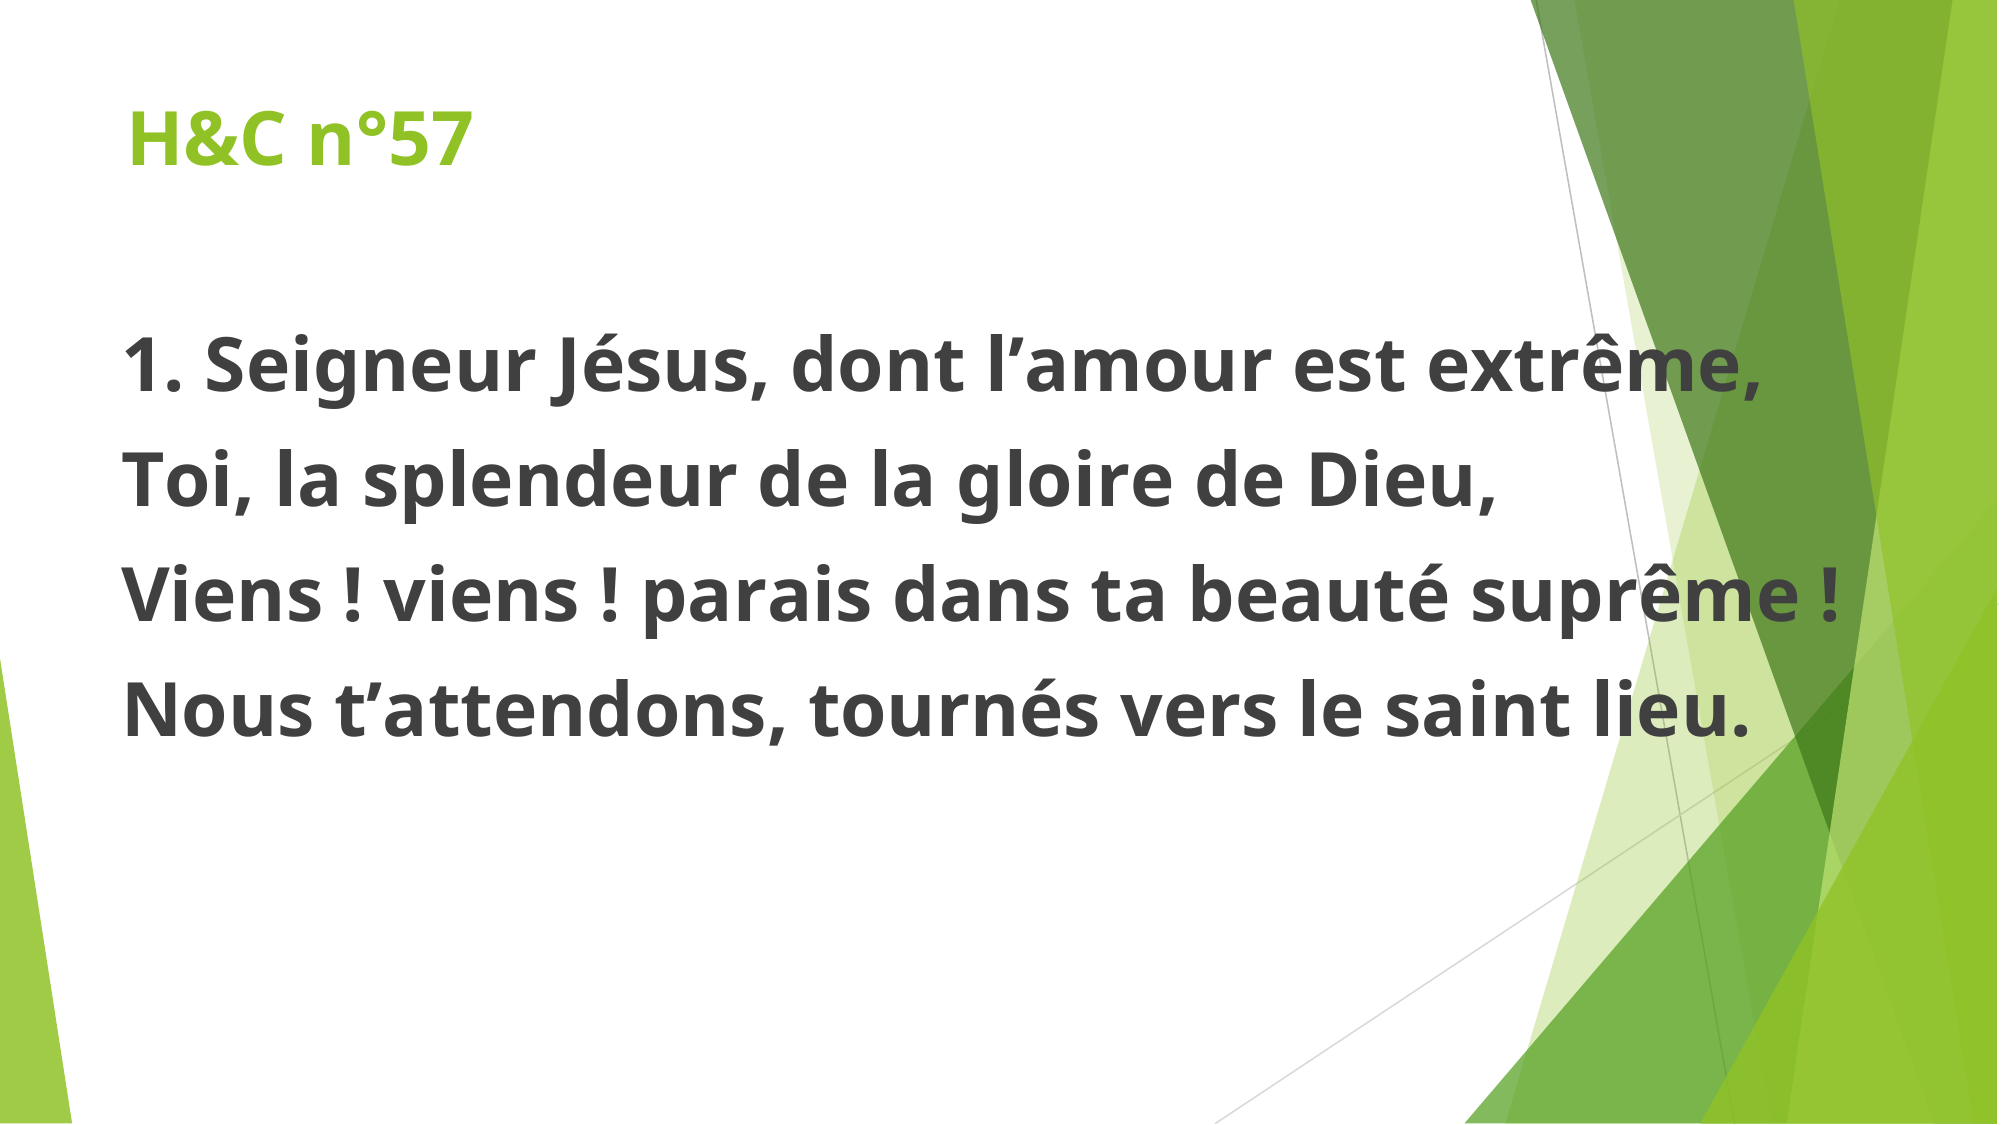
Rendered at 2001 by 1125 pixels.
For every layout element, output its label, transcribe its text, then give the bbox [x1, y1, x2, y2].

text_box 1. Seigneur Jésus, dont l’amour est extrême, Toi, la splendeur de la gloire de Dieu, Viens ! viens ! parais dans ta beauté suprême ! Nous t’attendons, tournés vers le saint lieu. [106, 295, 1973, 1037]
text_box H&C n°57 [111, 82, 1522, 201]
